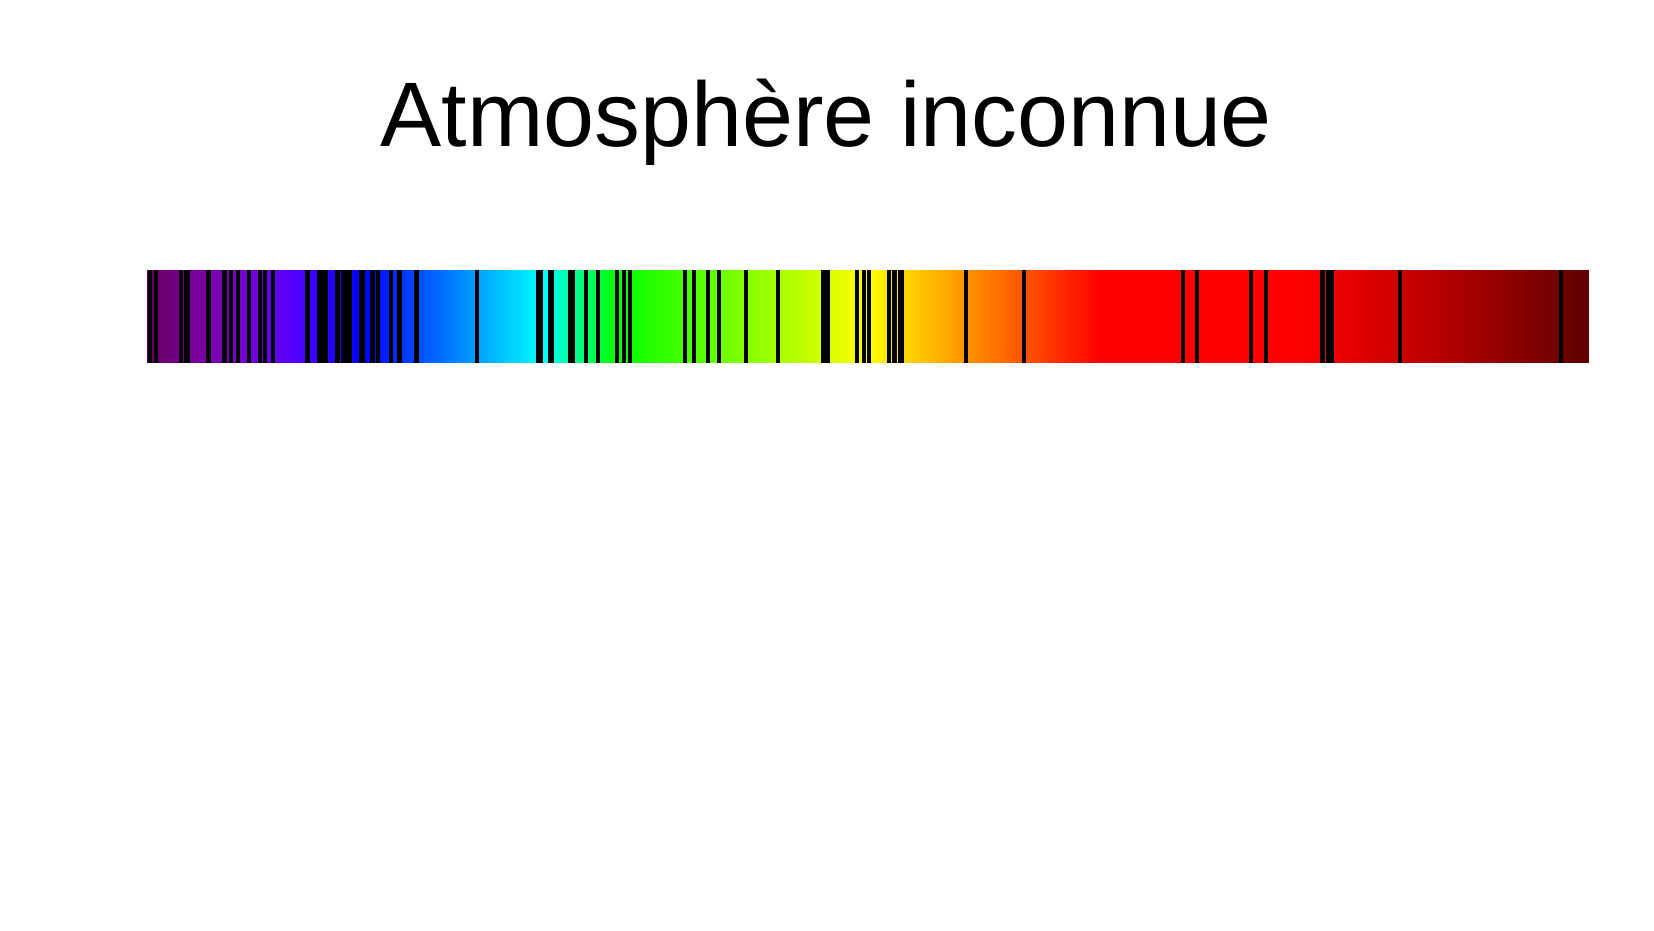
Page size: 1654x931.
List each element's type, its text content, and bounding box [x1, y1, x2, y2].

picture [141, 265, 1595, 367]
title Atmosphère inconnue [82, 37, 1571, 193]
